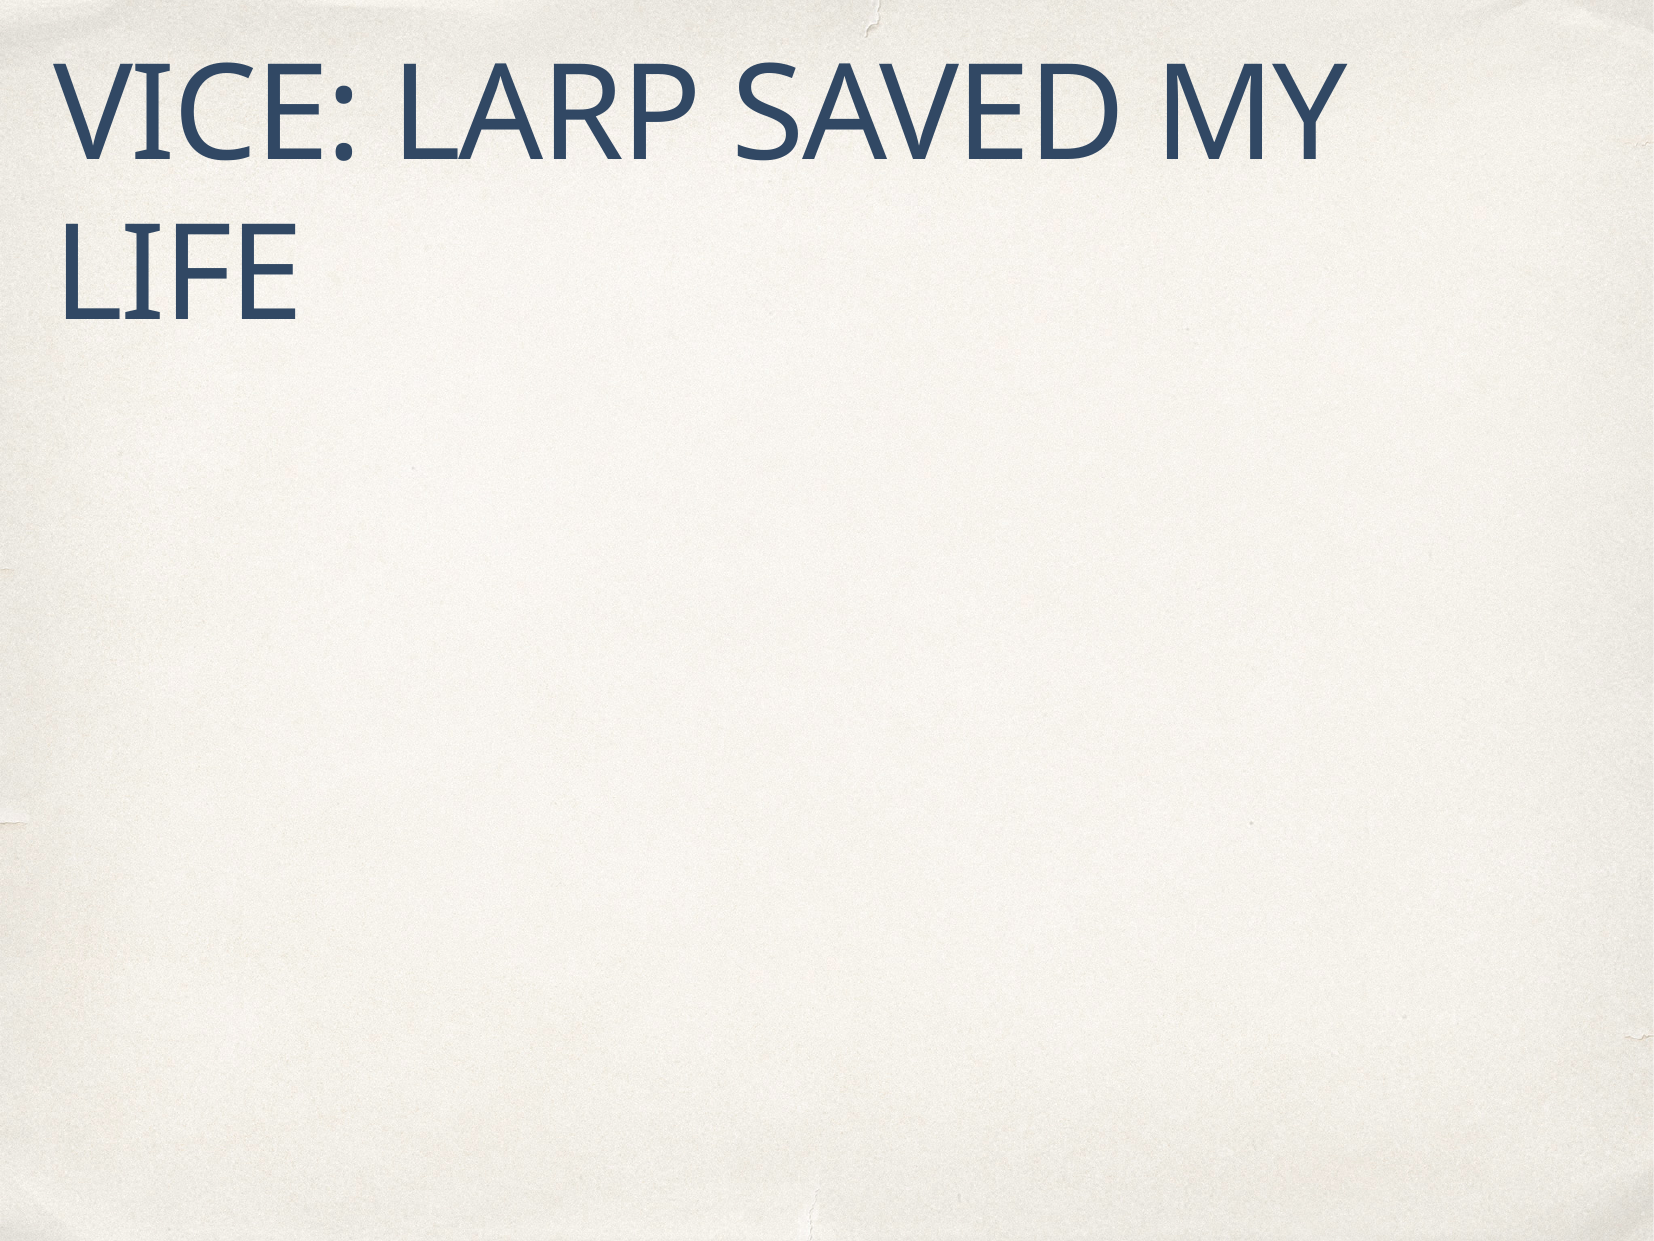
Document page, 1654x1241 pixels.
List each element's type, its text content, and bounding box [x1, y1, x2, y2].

picture [0, 0, 1654, 1241]
title VICE: LARP SAVED MY LIFE [45, 56, 1609, 317]
